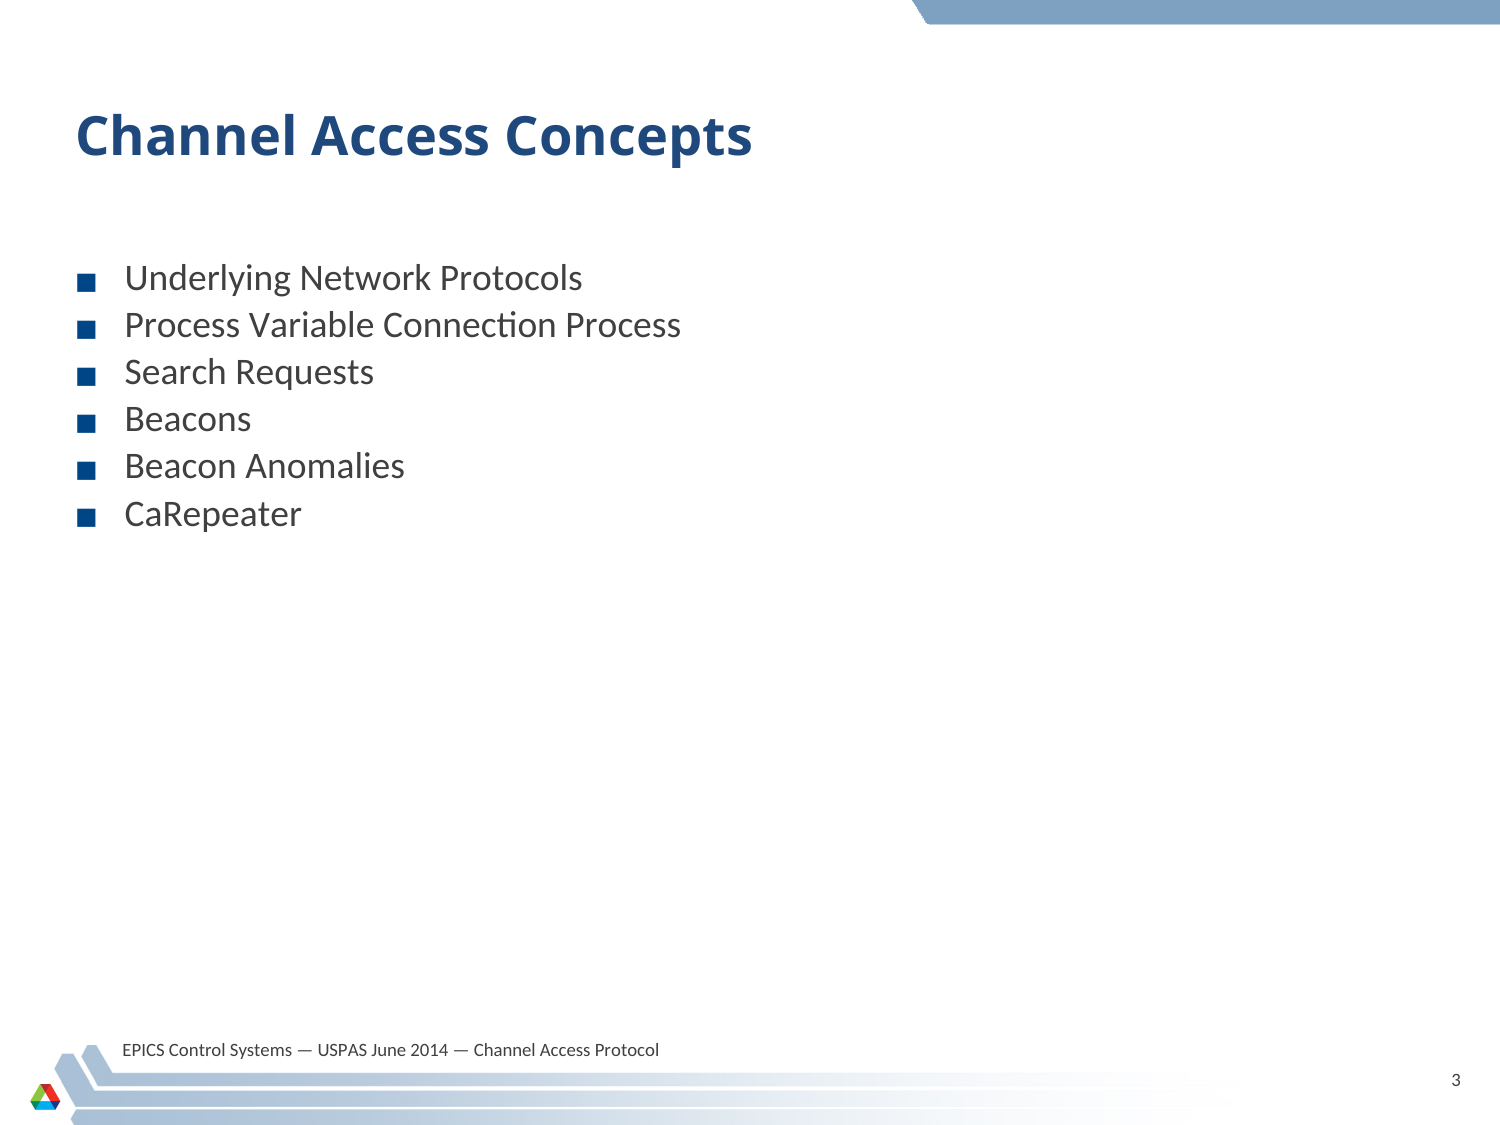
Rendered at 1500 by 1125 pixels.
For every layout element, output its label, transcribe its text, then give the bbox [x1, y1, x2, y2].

list Underlying Network Protocols Process Variable Connection Process Search Requests Beacons Beacon Anomalies CaRepeater [75, 262, 1426, 584]
title Channel Access Concepts [75, 103, 1426, 167]
picture [0, 1037, 1500, 1125]
picture [0, 0, 1500, 26]
